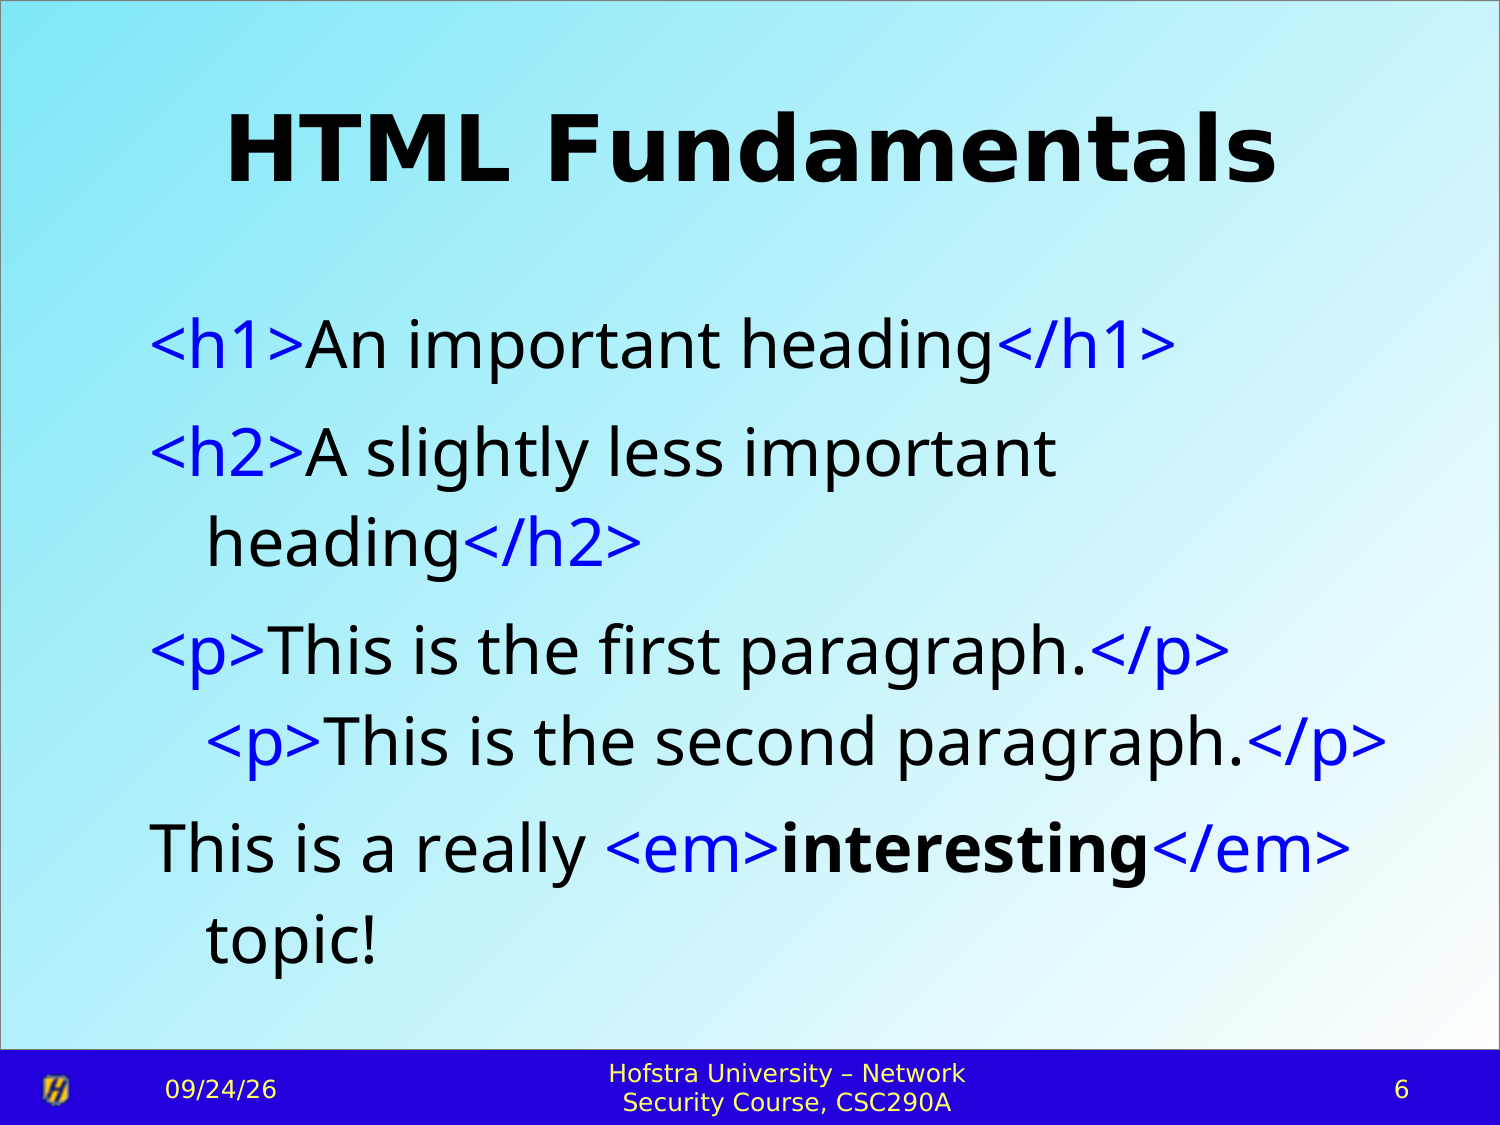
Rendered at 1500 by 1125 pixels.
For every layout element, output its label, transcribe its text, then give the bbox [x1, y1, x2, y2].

title HTML Fundamentals [112, 85, 1391, 212]
list <h1>An important heading</h1> <h2>A slightly less important heading</h2> <p>This is the first paragraph.</p> <p>This is the second paragraph.</p> This is a really <em>interesting</em> topic! [134, 289, 1410, 981]
picture [37, 1072, 76, 1110]
